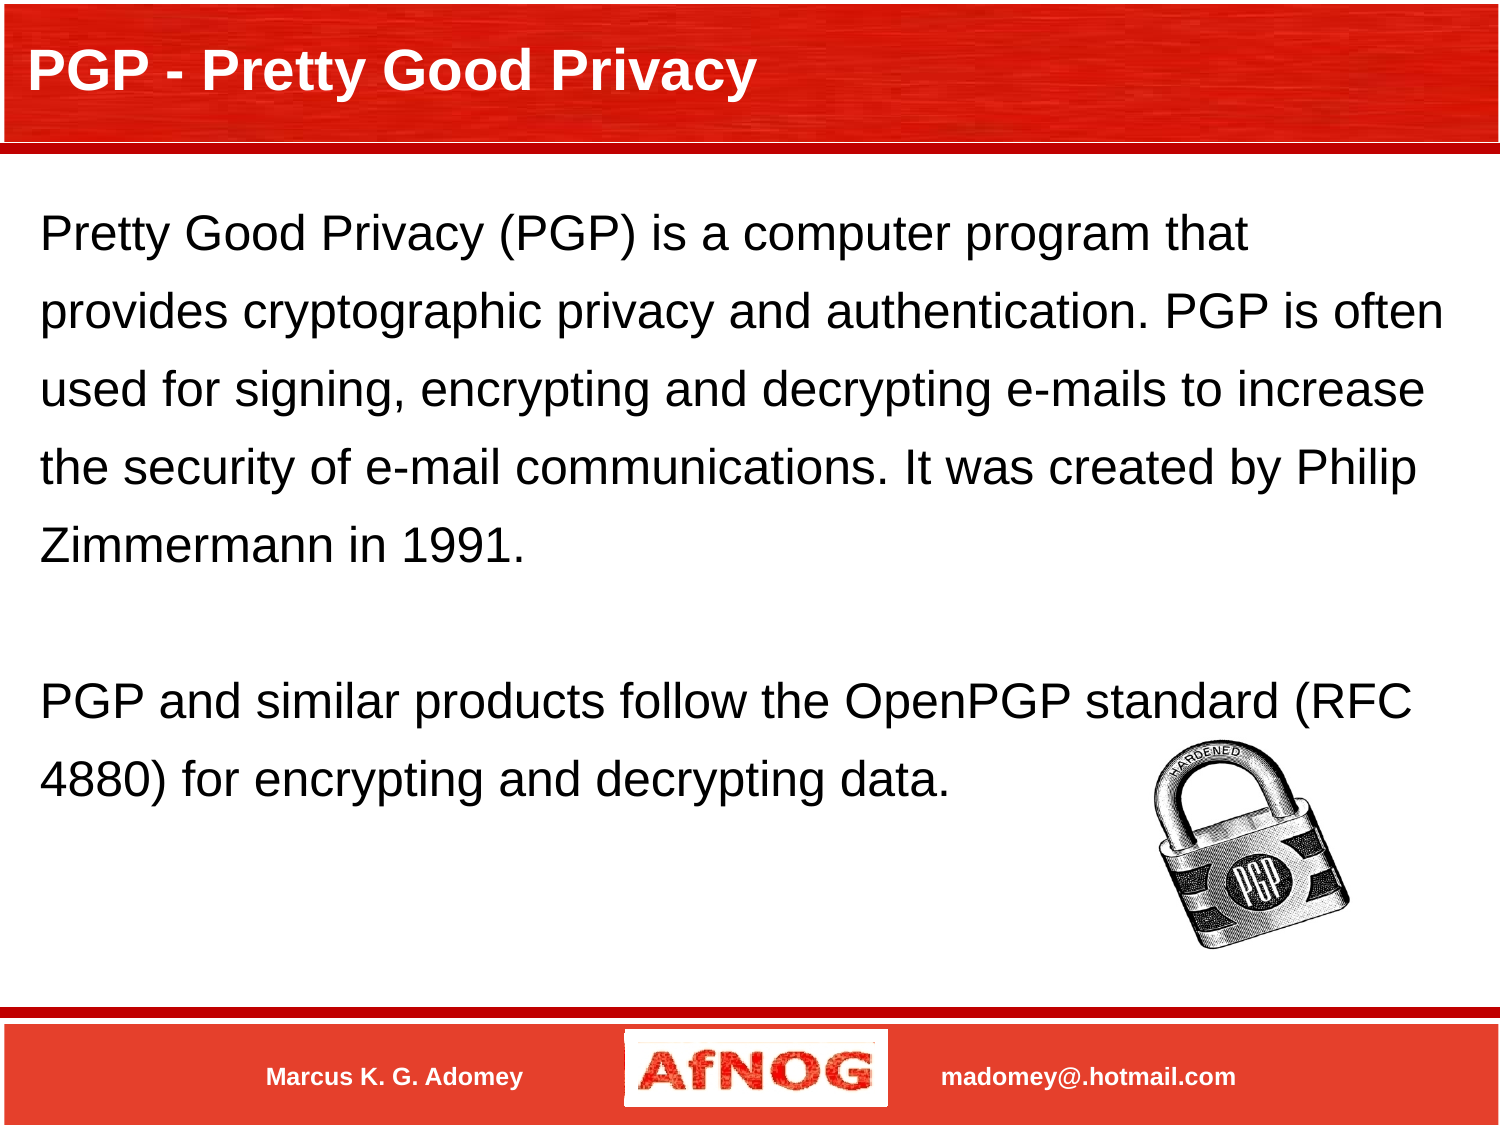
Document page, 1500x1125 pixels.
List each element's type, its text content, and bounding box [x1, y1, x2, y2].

text_box PGP - Pretty Good Privacy [12, 24, 1013, 111]
text_box Pretty Good Privacy (PGP) is a computer program that provides cryptographic privacy and authentication. PGP is often used for signing, encrypting and decrypting e-mails to increase the security of e-mail communications. It was created by Philip Zimmermann in 1991. PGP and similar products follow the OpenPGP standard (RFC 4880) for encrypting and decrypting data. [24, 174, 1463, 930]
picture [1137, 737, 1363, 950]
